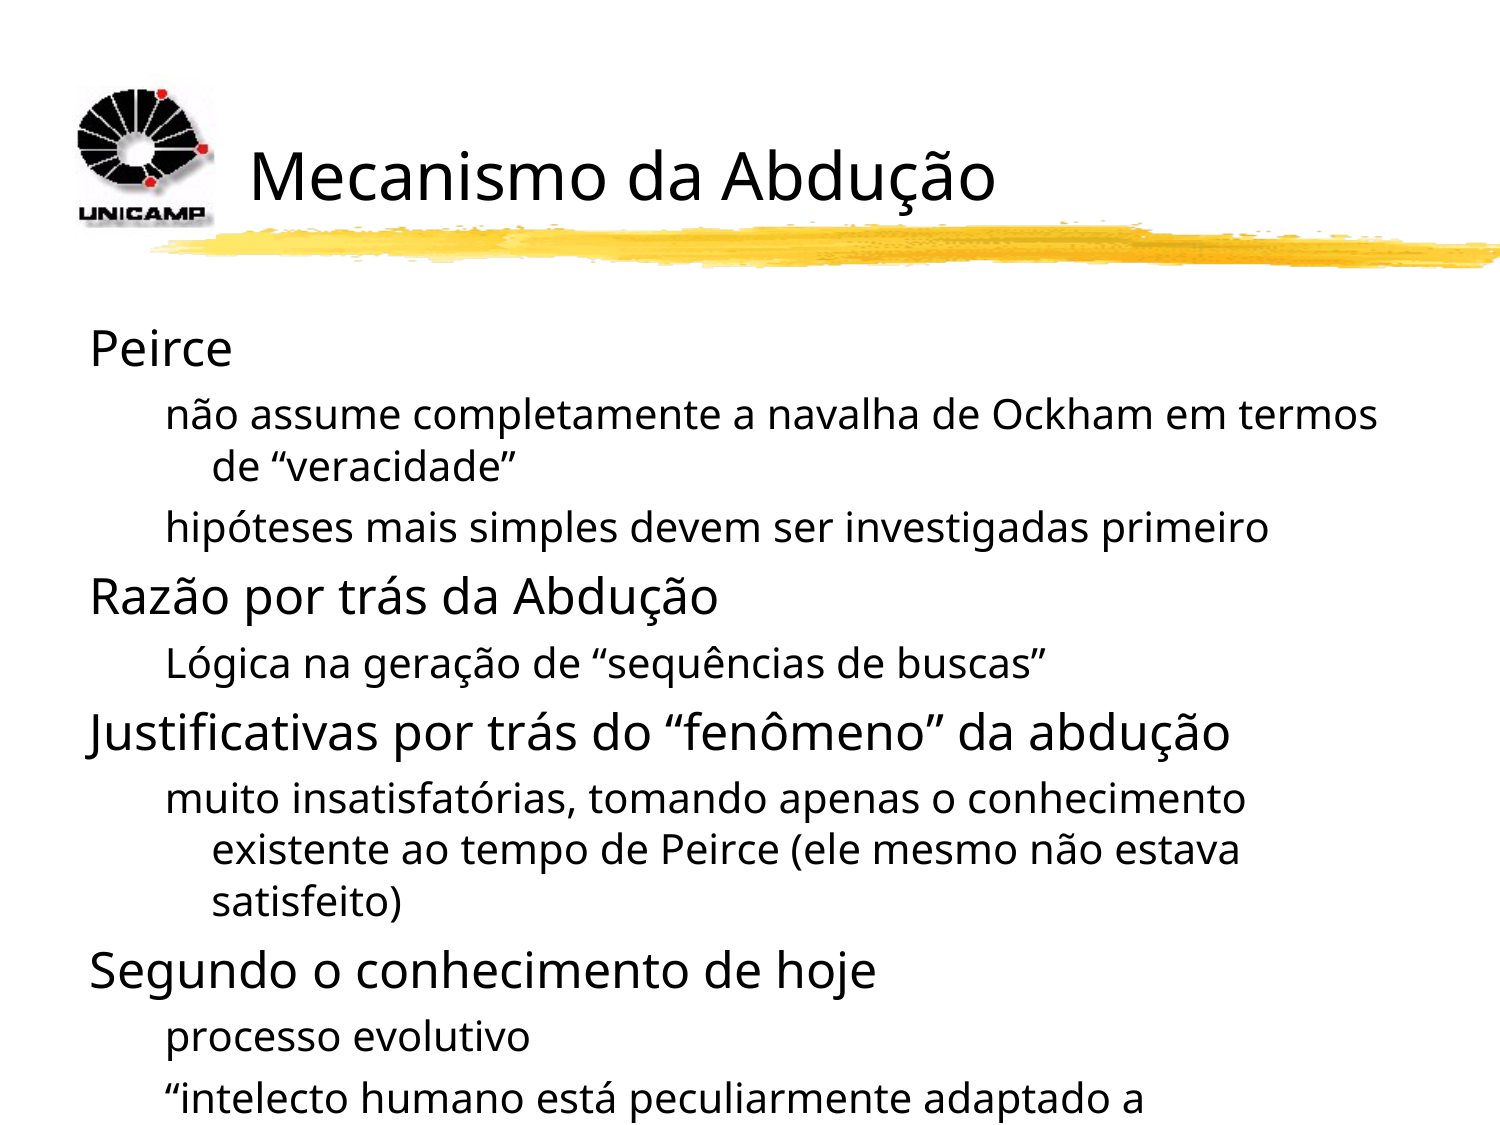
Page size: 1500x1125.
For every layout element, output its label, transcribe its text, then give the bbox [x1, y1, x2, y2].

title Mecanismo da Abdução [233, 37, 1434, 225]
picture [75, 74, 1500, 279]
list Peirce não assume completamente a navalha de Ockham em termos de “veracidade” hipóteses mais simples devem ser investigadas primeiro Razão por trás da Abdução Lógica na geração de “sequências de buscas” Justificativas por trás do “fenômeno” da abdução muito insatisfatórias, tomando apenas o conhecimento existente ao tempo de Peirce (ele mesmo não estava satisfeito) Segundo o conhecimento de hoje processo evolutivo “intelecto humano está peculiarmente adaptado a compreender as leis da natureza” [74, 309, 1417, 1007]
